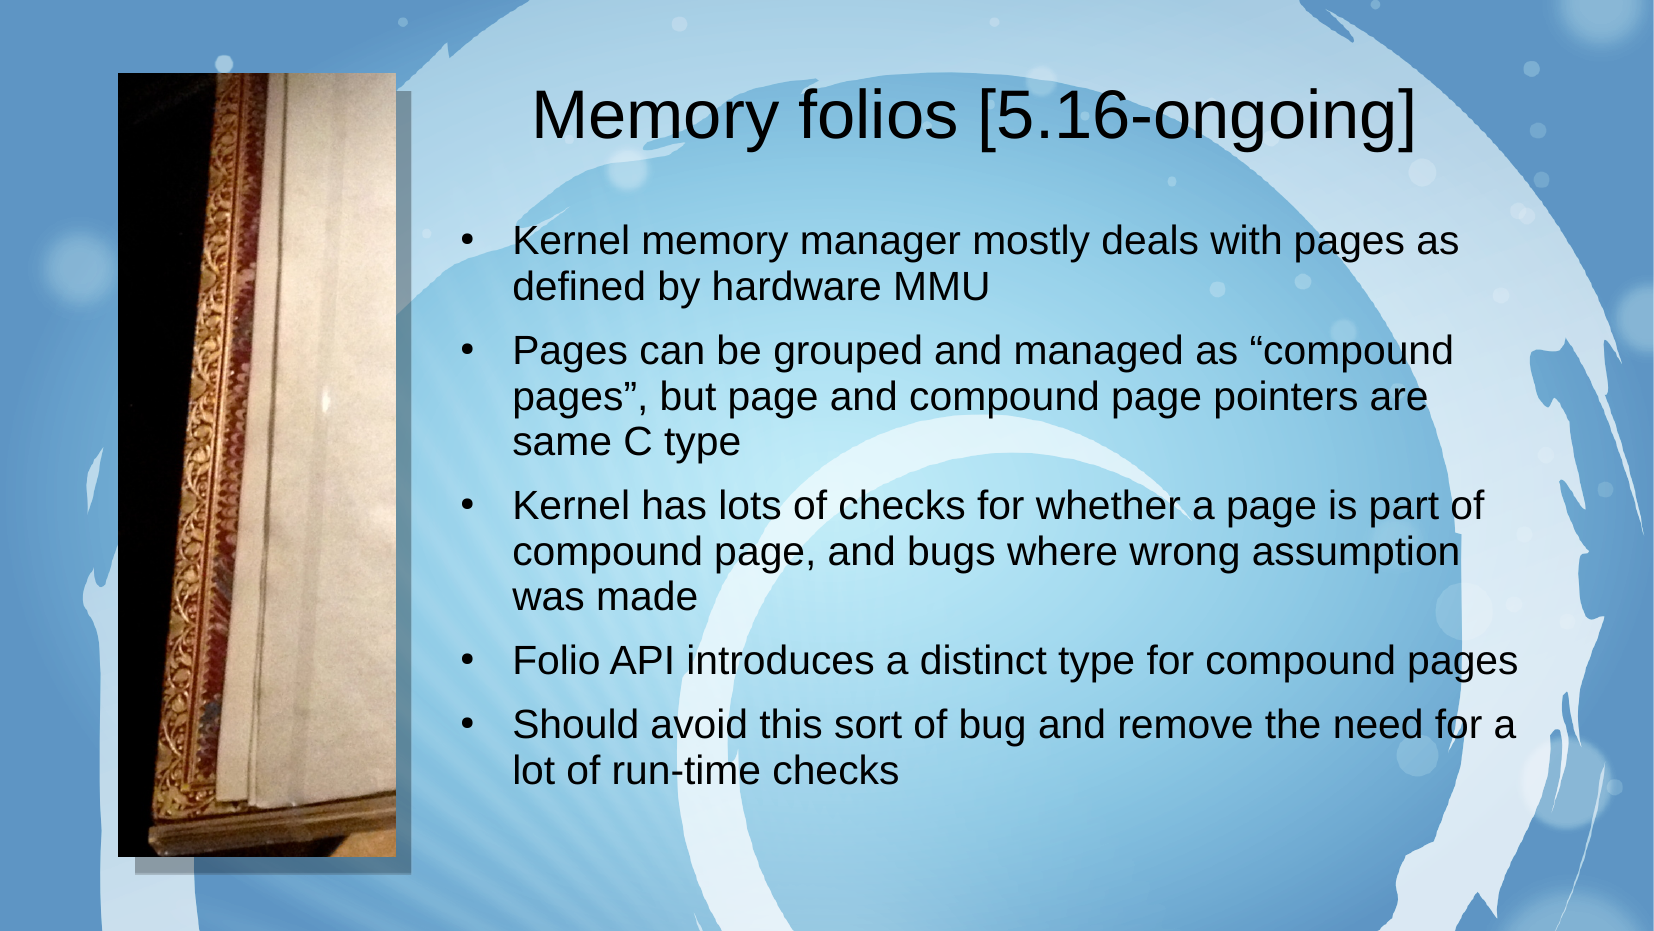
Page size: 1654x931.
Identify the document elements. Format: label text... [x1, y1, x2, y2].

picture [0, 0, 1654, 931]
list Kernel memory manager mostly deals with pages as defined by hardware MMU Pages can be grouped and managed as “compound pages”, but page and compound page pointers are same C type Kernel has lots of checks for whether a page is part of compound page, and bugs where wrong assumption was made Folio API introduces a distinct type for compound pages Should avoid this sort of bug and remove the need for a lot of run-time checks [442, 217, 1536, 832]
title Memory folios [5.16-ongoing] [413, 37, 1536, 193]
